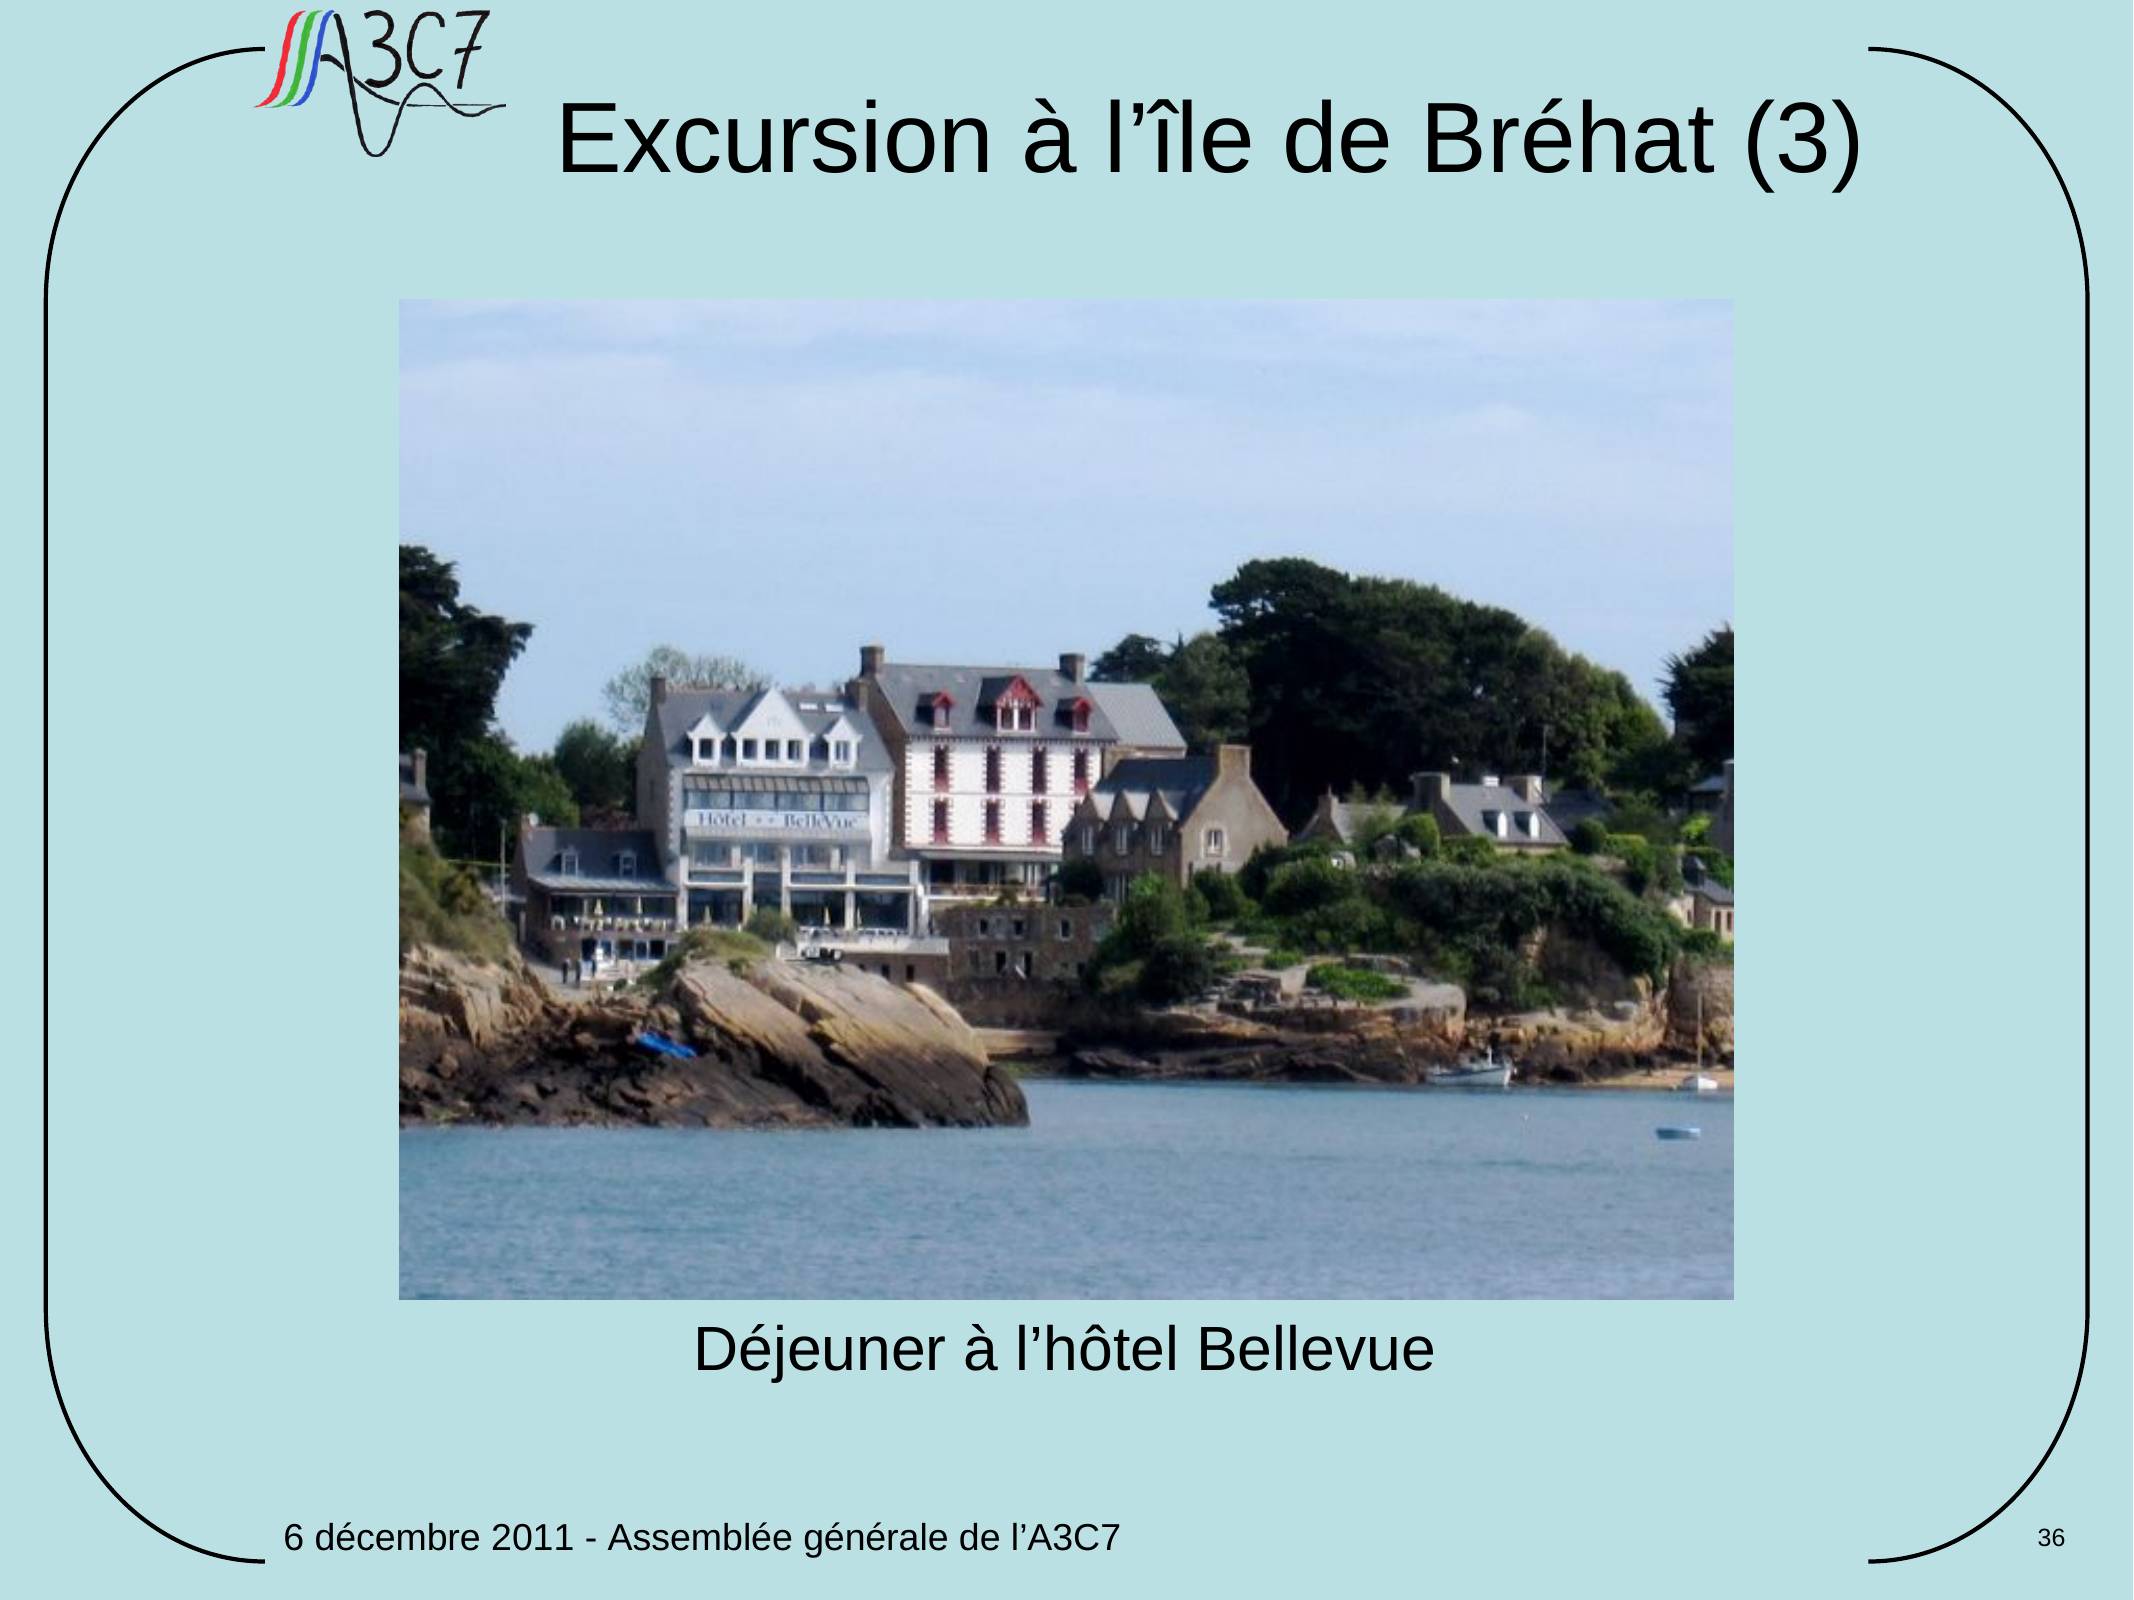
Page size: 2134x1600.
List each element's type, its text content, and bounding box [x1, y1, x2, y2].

text_box 6 décembre 2011 - Assemblée générale de l’A3C7 [274, 1512, 1131, 1558]
text_box Déjeuner à l’hôtel Bellevue [399, 1308, 1731, 1394]
title Excursion à l’île de Bréhat (3) [506, 64, 1926, 225]
picture [399, 299, 1734, 1300]
picture [253, 10, 506, 157]
